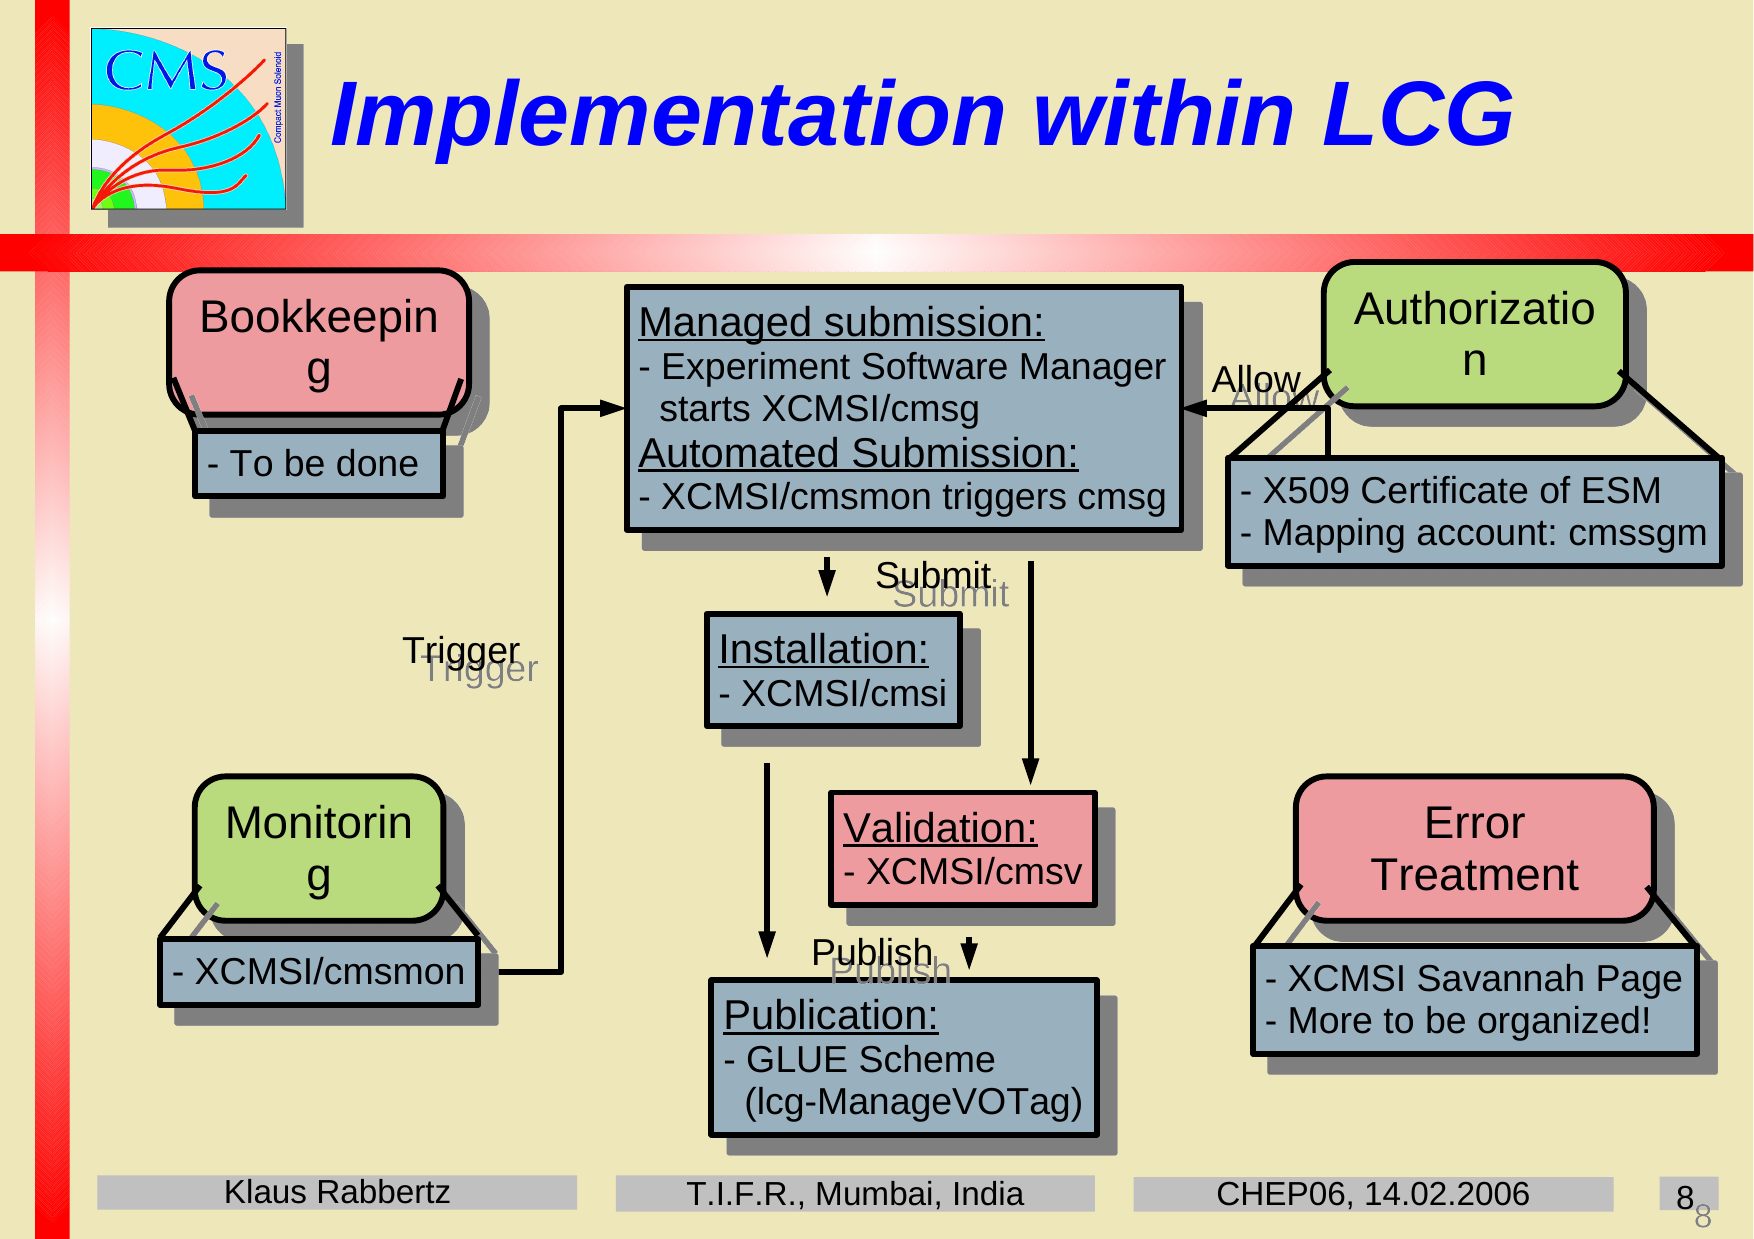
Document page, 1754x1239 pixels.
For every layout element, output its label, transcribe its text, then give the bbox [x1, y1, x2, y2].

text_box - XCMSI Savannah Page - More to be organized! [1252, 945, 1697, 1054]
text_box Allow [1199, 346, 1314, 405]
text_box Managed submission: - Experiment Software Manager starts XCMSI/cmsg Automated Submission: - XCMSI/cmsmon triggers cmsg [626, 287, 1182, 530]
text_box - X509 Certificate of ESM - Mapping account: cmssgm [1227, 457, 1722, 566]
picture [90, 27, 282, 210]
text_box Installation: - XCMSI/cmsi [706, 613, 960, 726]
text_box Bookkeeping [169, 270, 470, 415]
text_box Authorization [1323, 261, 1626, 407]
text_box Monitoring [194, 776, 444, 921]
text_box - XCMSI/cmsmon [160, 939, 479, 1005]
text_box Publish [799, 919, 947, 986]
text_box Validation: - XCMSI/cmsv [831, 792, 1095, 905]
text_box Error Treatment [1295, 776, 1654, 921]
text_box Submit [863, 542, 1004, 609]
text_box Allow [1296, 389, 1314, 405]
title Implementation within LCG [282, 9, 1566, 217]
text_box Trigger [390, 617, 533, 684]
text_box Publication: - GLUE Scheme (lcg-ManageVOTag) [711, 980, 1097, 1135]
text_box - To be done [195, 430, 444, 497]
